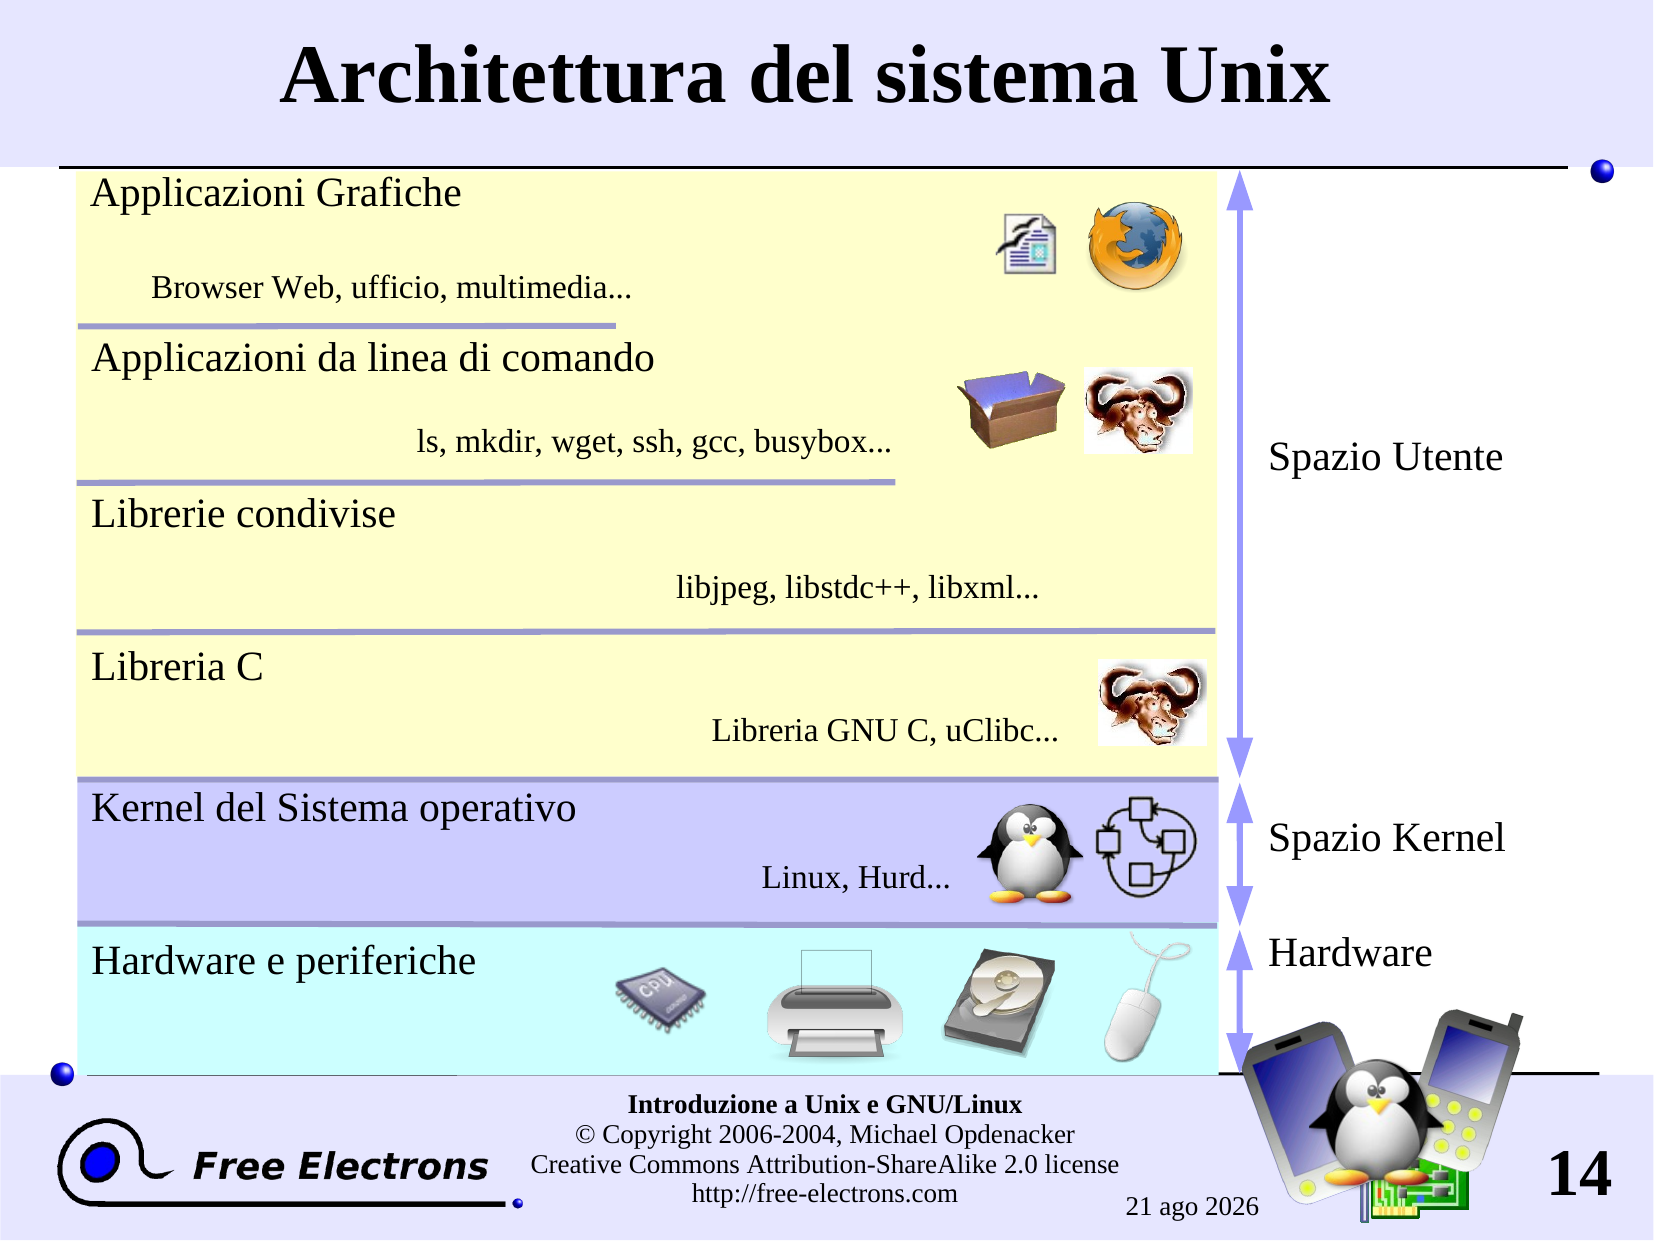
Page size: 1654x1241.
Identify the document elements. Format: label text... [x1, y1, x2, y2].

text_box [77, 783, 1219, 1076]
title Architettura del sistema Unix [60, 12, 1551, 138]
text_box ls, mkdir, wget, ssh, gcc, busybox... [416, 423, 894, 470]
text_box libjpeg, libstdc++, libxml... [676, 568, 1041, 616]
text_box Browser Web, ufficio, multimedia... [151, 268, 635, 315]
picture [765, 926, 905, 1066]
picture [994, 212, 1061, 279]
text_box Libreria GNU C, uClibc... [711, 711, 1061, 758]
picture [613, 952, 714, 1053]
text_box [75, 171, 1218, 777]
picture [976, 800, 1084, 909]
picture [957, 371, 1066, 449]
text_box Linux, Hurd... [761, 858, 952, 905]
text_box Librerie condivise [91, 489, 540, 548]
picture [1084, 367, 1193, 454]
picture [1225, 988, 1538, 1241]
text_box Spazio Utente [1268, 433, 1518, 491]
text_box Libreria C [91, 642, 540, 701]
text_box Hardware [1268, 929, 1501, 988]
text_box Hardware e periferiche [91, 936, 540, 995]
text_box Spazio Kernel [1268, 814, 1538, 872]
picture [1089, 791, 1202, 906]
picture [1082, 190, 1189, 297]
picture [50, 1107, 527, 1216]
text_box Kernel del Sistema operativo [91, 783, 618, 842]
text_box Applicazioni Grafiche [89, 169, 659, 228]
picture [933, 928, 1207, 1071]
text_box Applicazioni da linea di comando [91, 333, 759, 392]
picture [1098, 659, 1207, 746]
